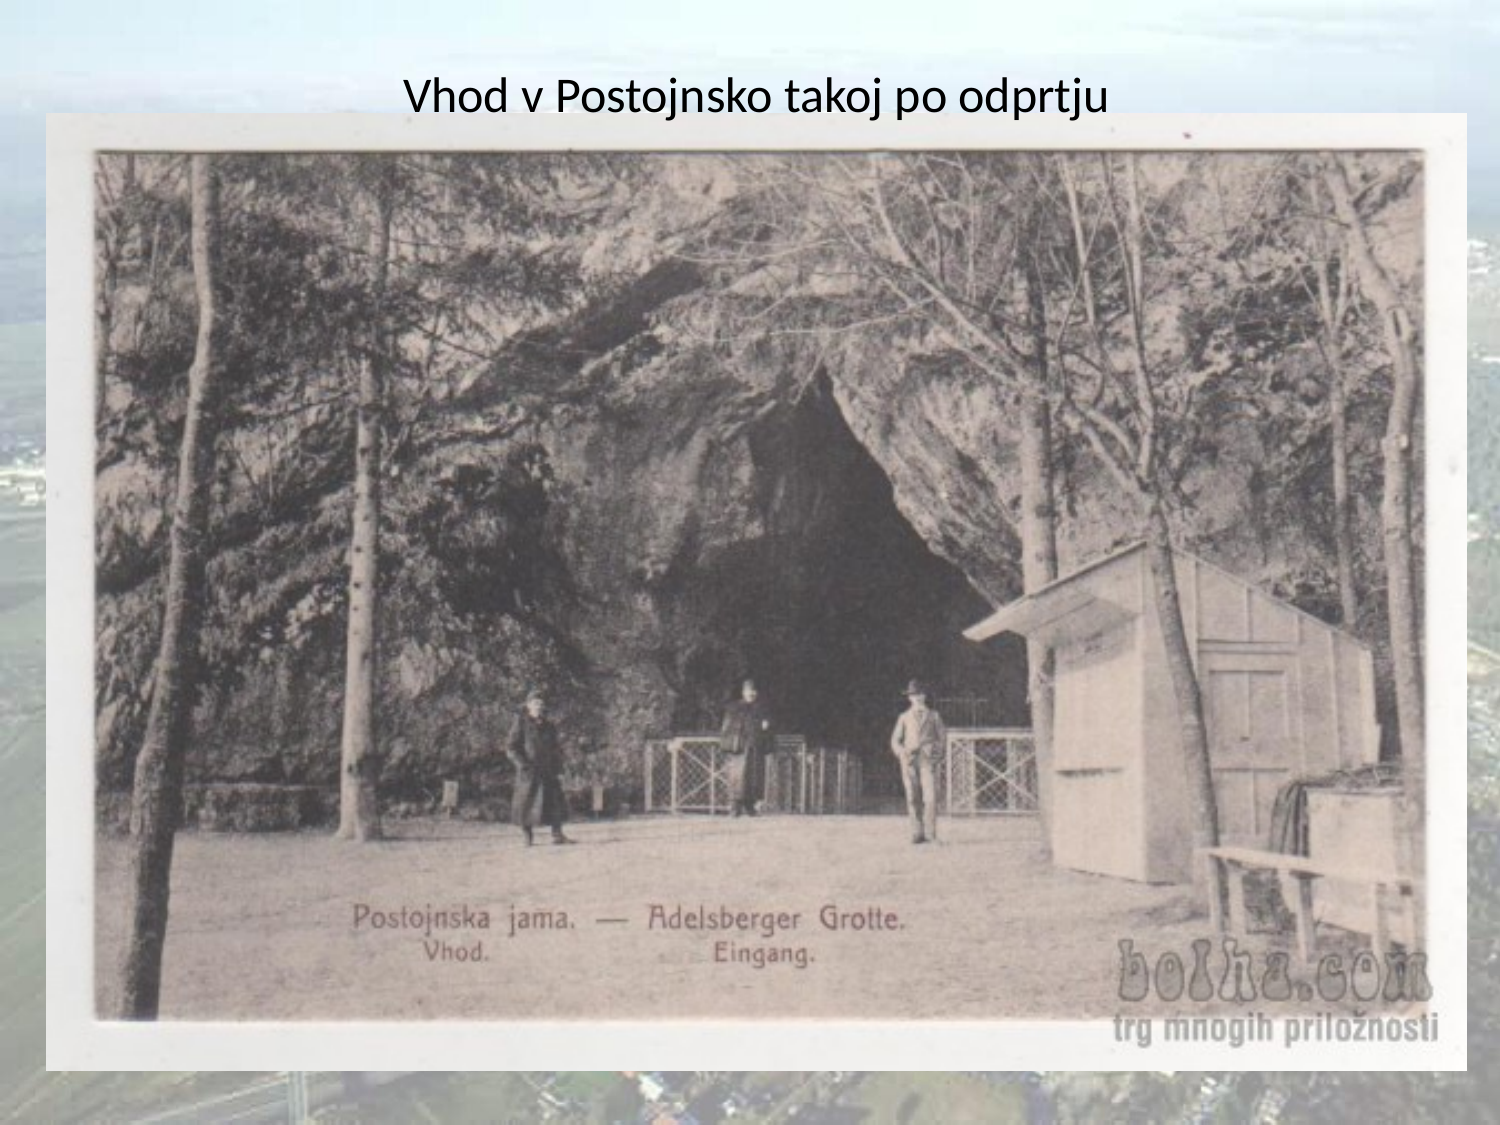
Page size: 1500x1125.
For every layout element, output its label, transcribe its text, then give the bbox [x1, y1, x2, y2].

text_box Vhod v Postojnsko takoj po odprtju [307, 54, 1206, 130]
picture [0, 0, 1500, 1125]
